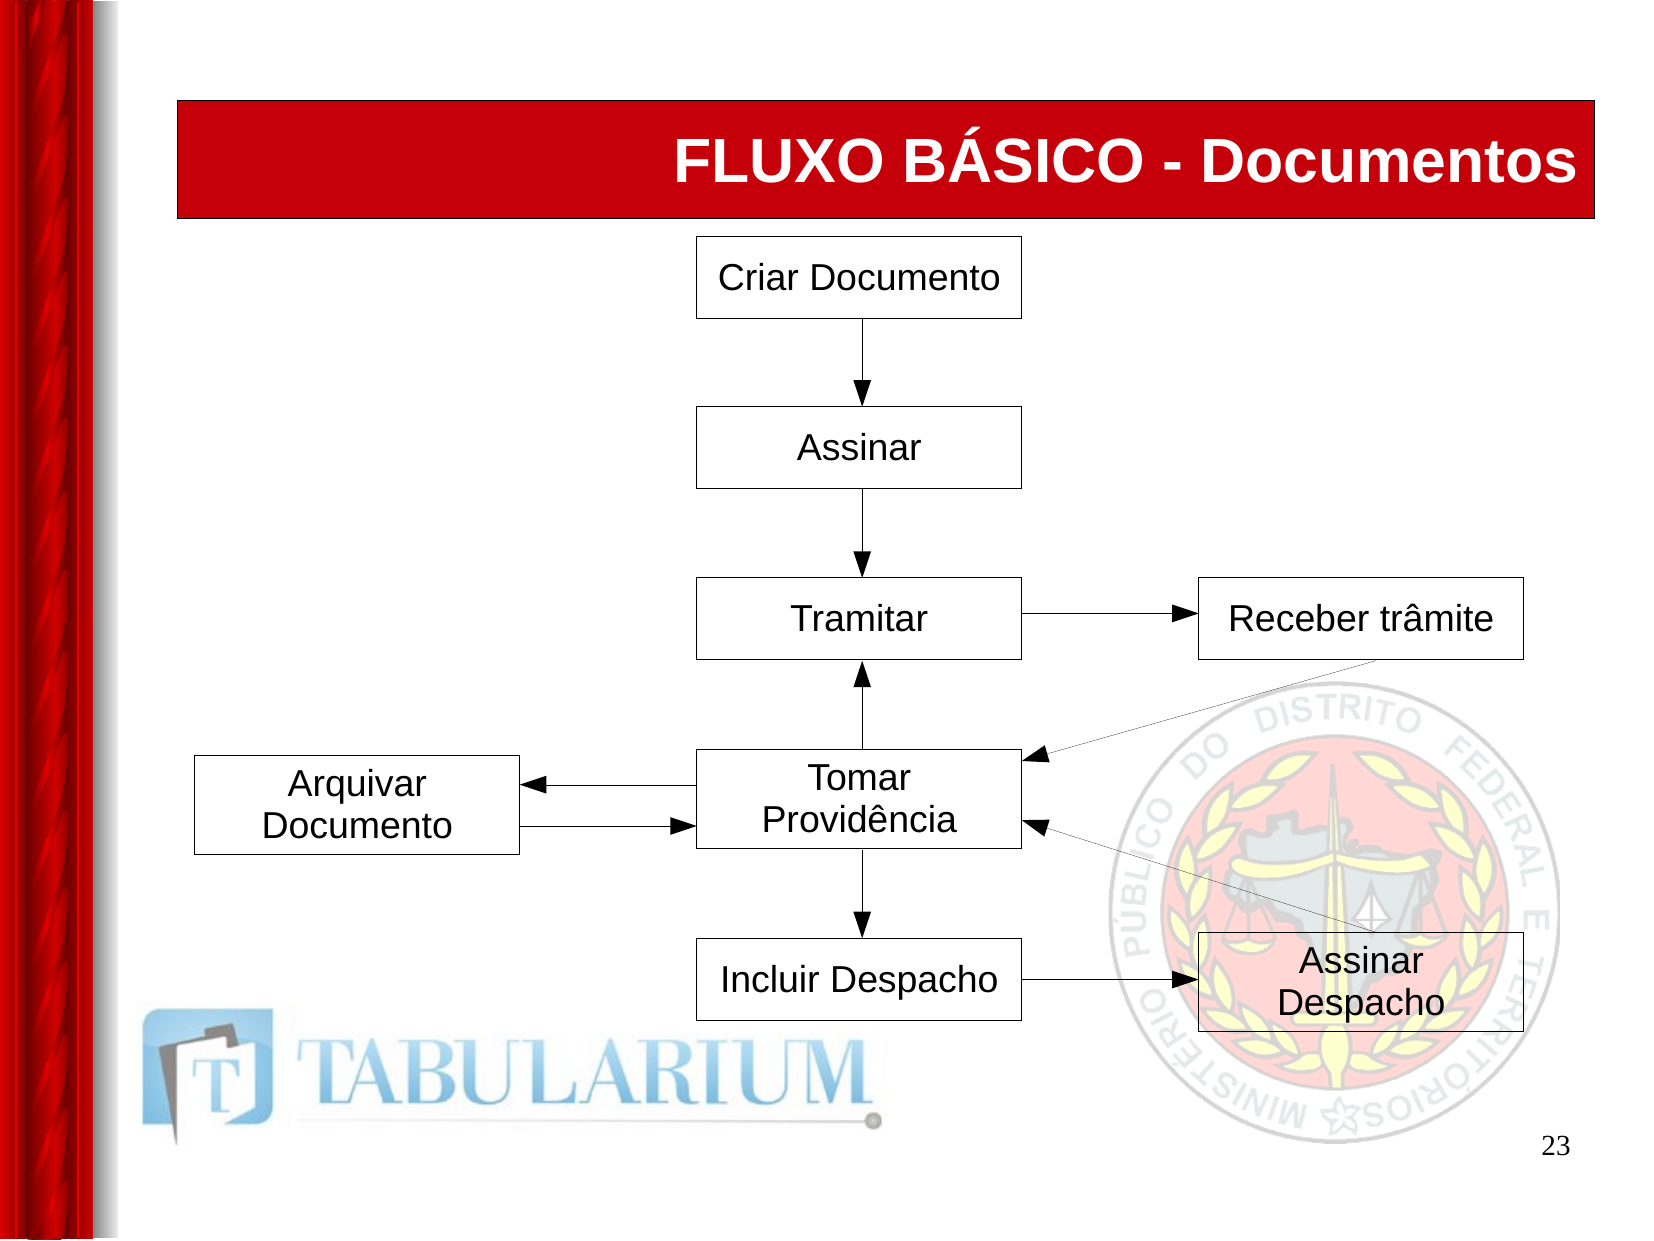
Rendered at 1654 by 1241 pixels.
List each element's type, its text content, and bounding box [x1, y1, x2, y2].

text_box Incluir Despacho [696, 938, 1022, 1021]
text_box Assinar [696, 406, 1022, 489]
text_box Criar Documento [696, 236, 1022, 319]
text_box Tramitar [696, 577, 1022, 660]
text_box Receber trâmite [1198, 577, 1524, 660]
text_box FLUXO BÁSICO - Documentos [206, 118, 1595, 205]
text_box Assinar Despacho [1198, 932, 1524, 1032]
text_box Tomar Providência [696, 749, 1022, 849]
text_box Arquivar Documento [194, 755, 520, 855]
